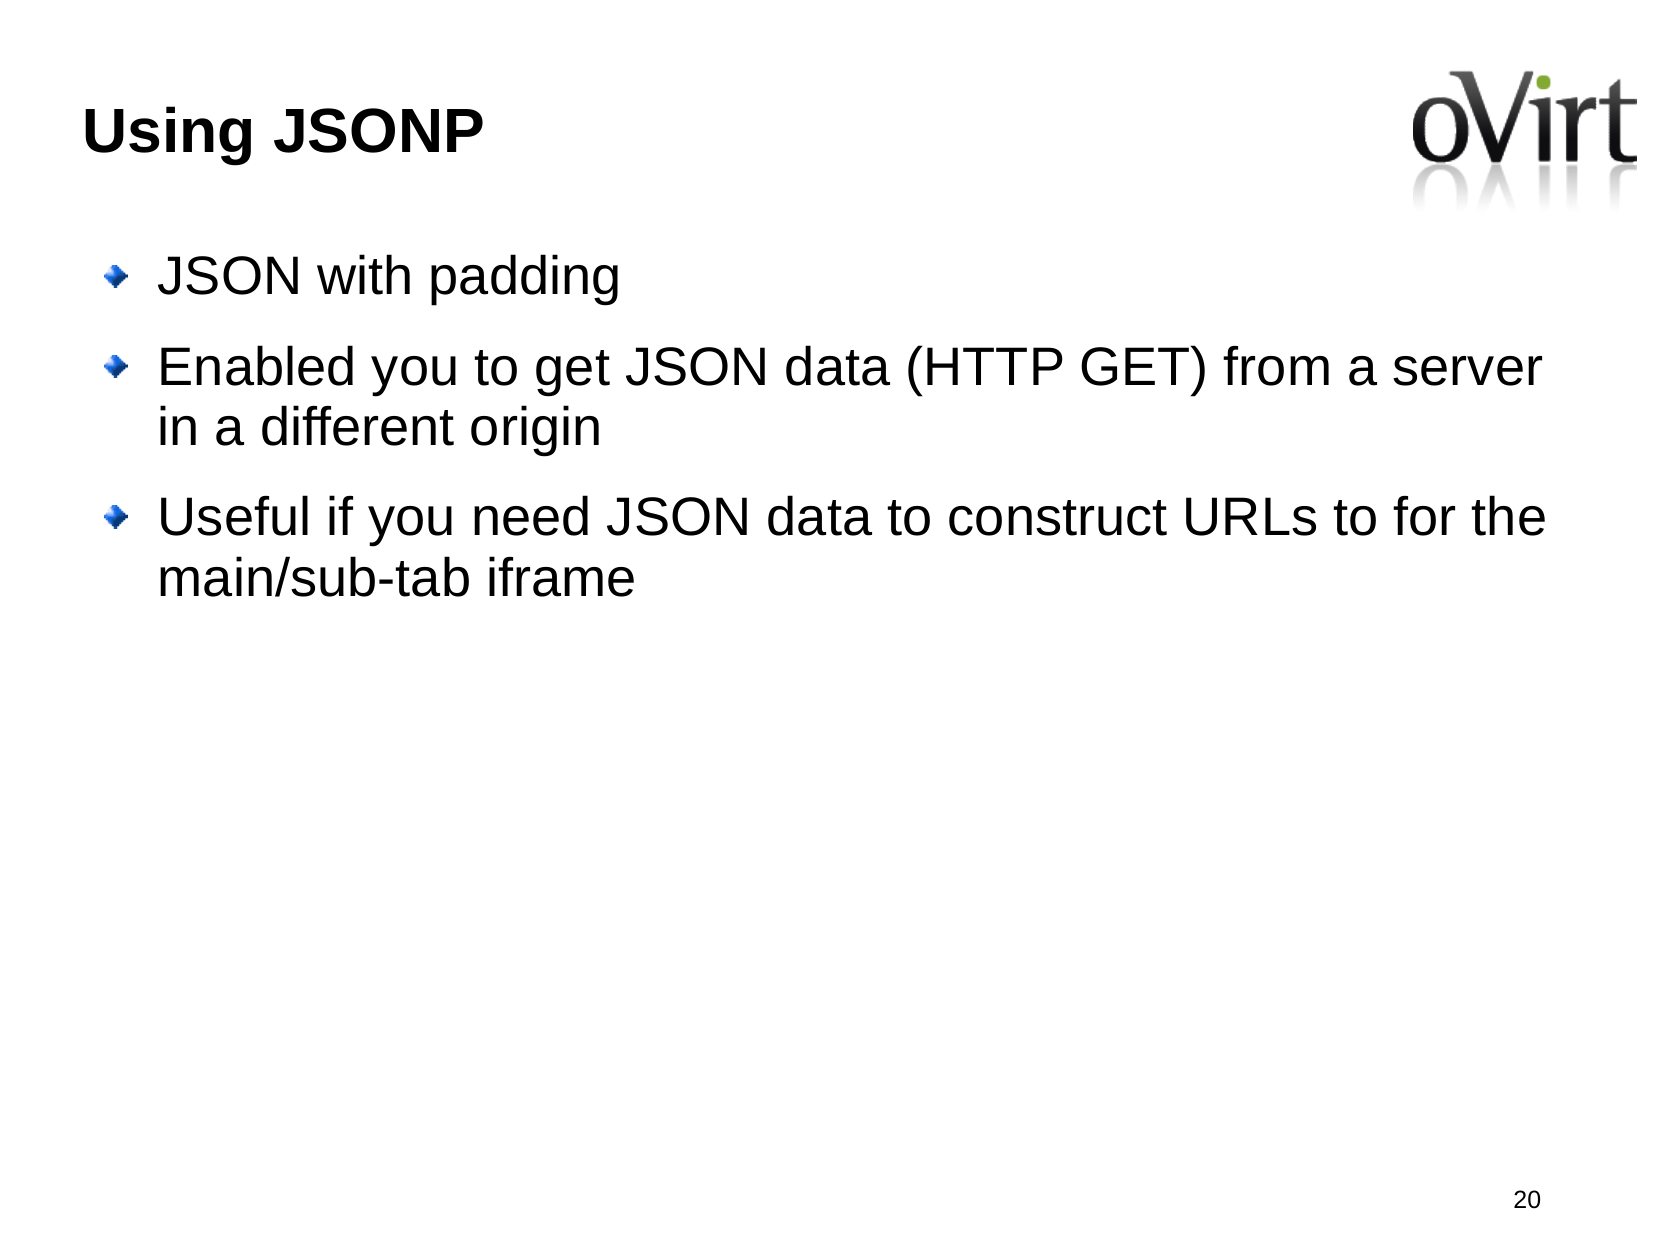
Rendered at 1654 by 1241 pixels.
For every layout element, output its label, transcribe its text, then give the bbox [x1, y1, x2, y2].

picture [1413, 63, 1637, 212]
title Using JSONP [82, 37, 1303, 226]
list JSON with padding Enabled you to get JSON data (HTTP GET) from a server in a different origin Useful if you need JSON data to construct URLs to for the main/sub-tab iframe [86, 246, 1576, 1040]
